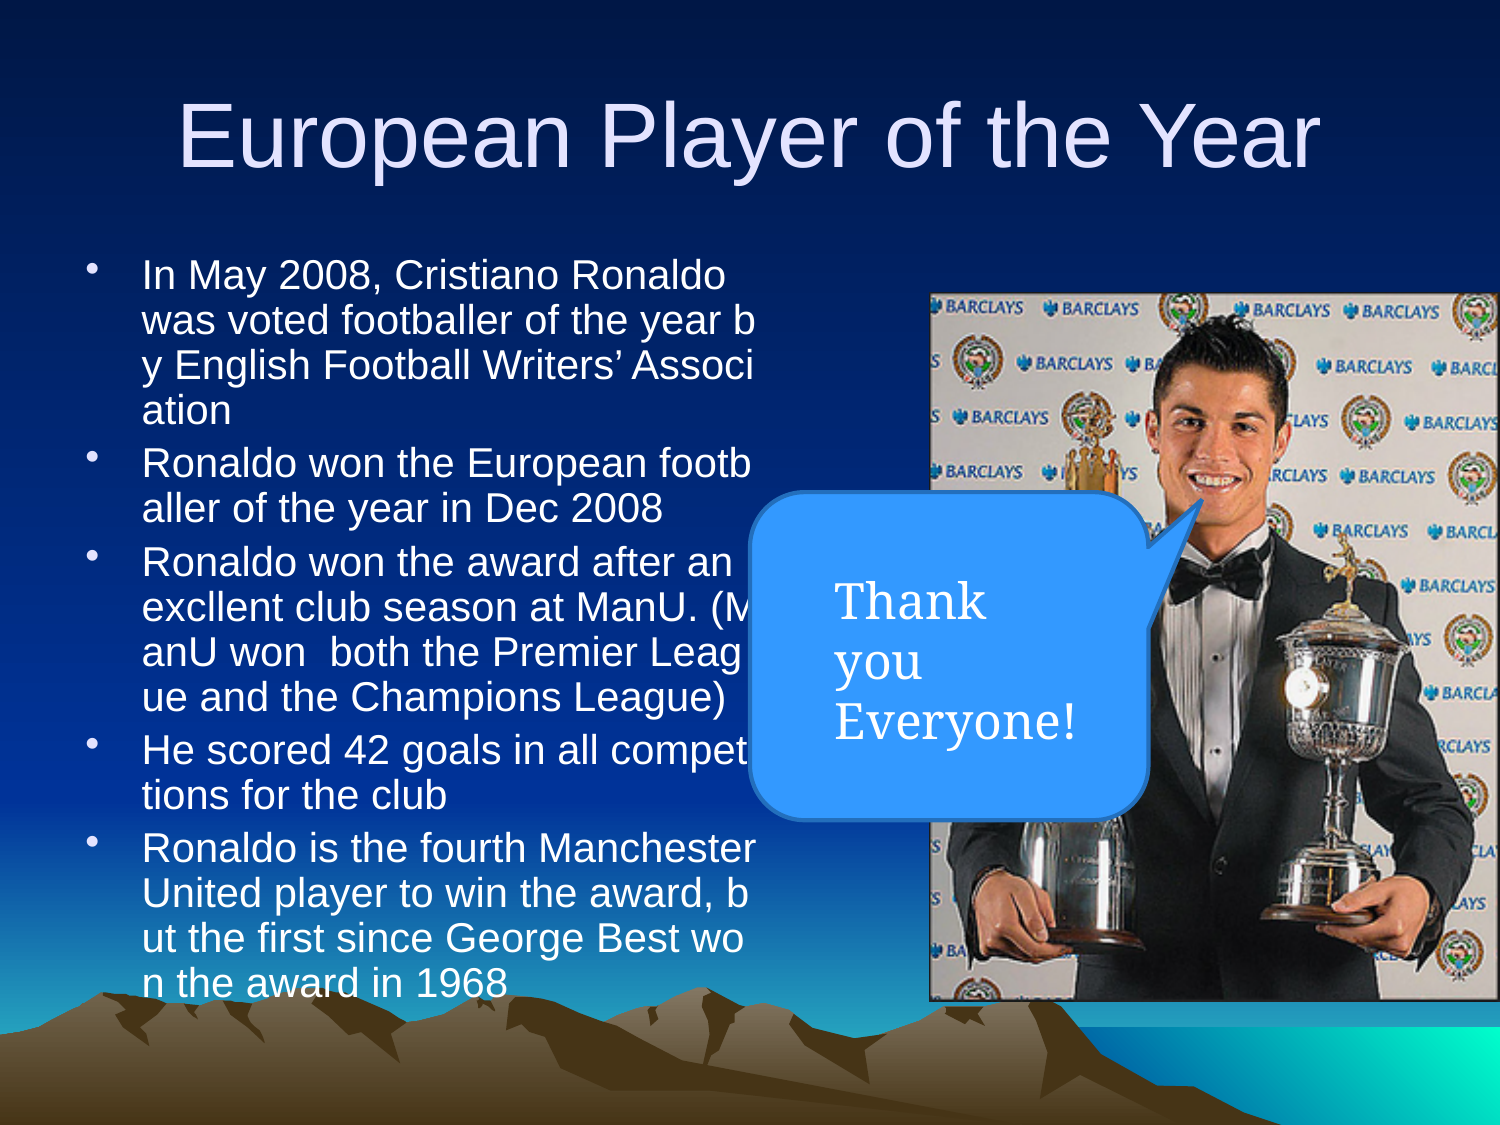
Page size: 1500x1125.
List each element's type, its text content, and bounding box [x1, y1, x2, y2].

text_box Thank you Everyone! [820, 562, 1102, 758]
title European Player of the Year [75, 37, 1425, 225]
list In May 2008, Cristiano Ronaldo was voted footballer of the year by English Football Writers’ Association Ronaldo won the European footballer of the year in Dec 2008 Ronaldo won the award after an excllent club season at ManU. (ManU won both the Premier League and the Champions League) He scored 42 goals in all competitions for the club Ronaldo is the fourth Manchester United player to win the award, but the first since George Best won the award in 1968 [70, 246, 781, 1026]
picture [929, 292, 1500, 1002]
text_box [750, 492, 1203, 821]
